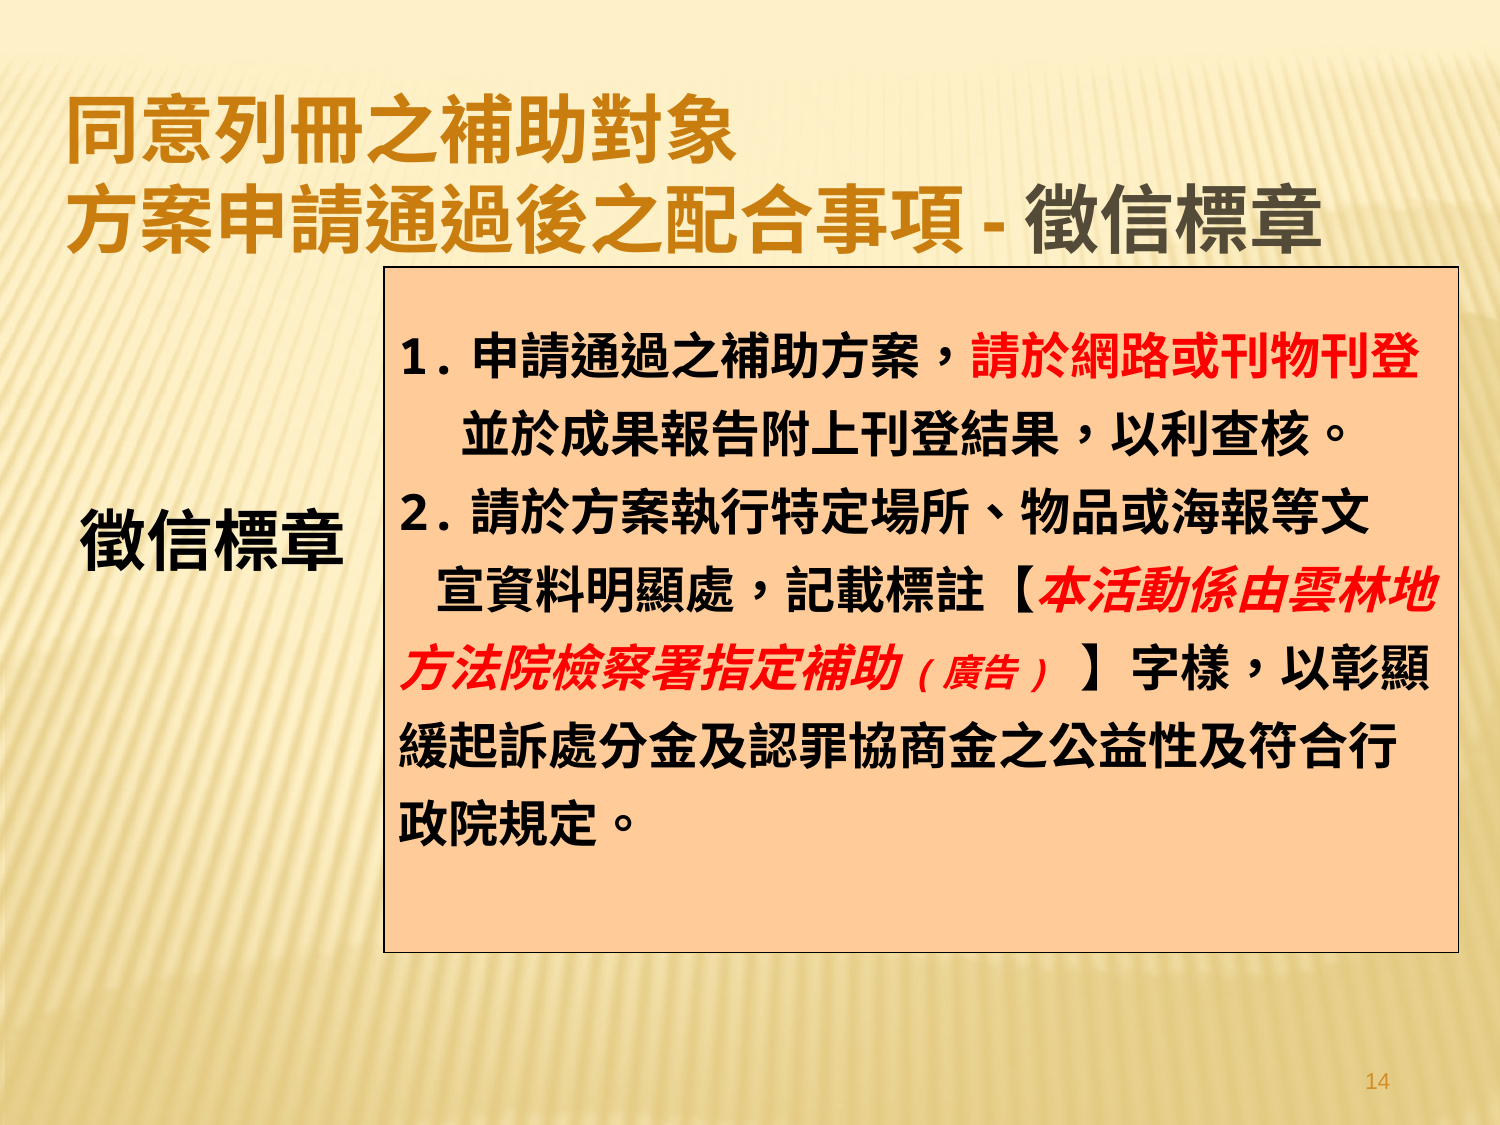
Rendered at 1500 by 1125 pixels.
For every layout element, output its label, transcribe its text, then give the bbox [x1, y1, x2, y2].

text_box 14 [1350, 1062, 1476, 1103]
text_box 1.申請通過之補助方案，請於網路或刊物刊登 並於成果報告附上刊登結果，以利查核。 2.請於方案執行特定場所、物品或海報等文 宣資料明顯處，記載標註【本活動係由雲林地方法院檢察署指定補助(廣告) 】字樣，以彰顯緩起訴處分金及認罪協商金之公益性及符合行政院規定。 [384, 267, 1459, 952]
text_box 徵信標章 [65, 492, 362, 587]
title 同意列冊之補助對象 方案申請通過後之配合事項-徵信標章 [49, 75, 1475, 214]
